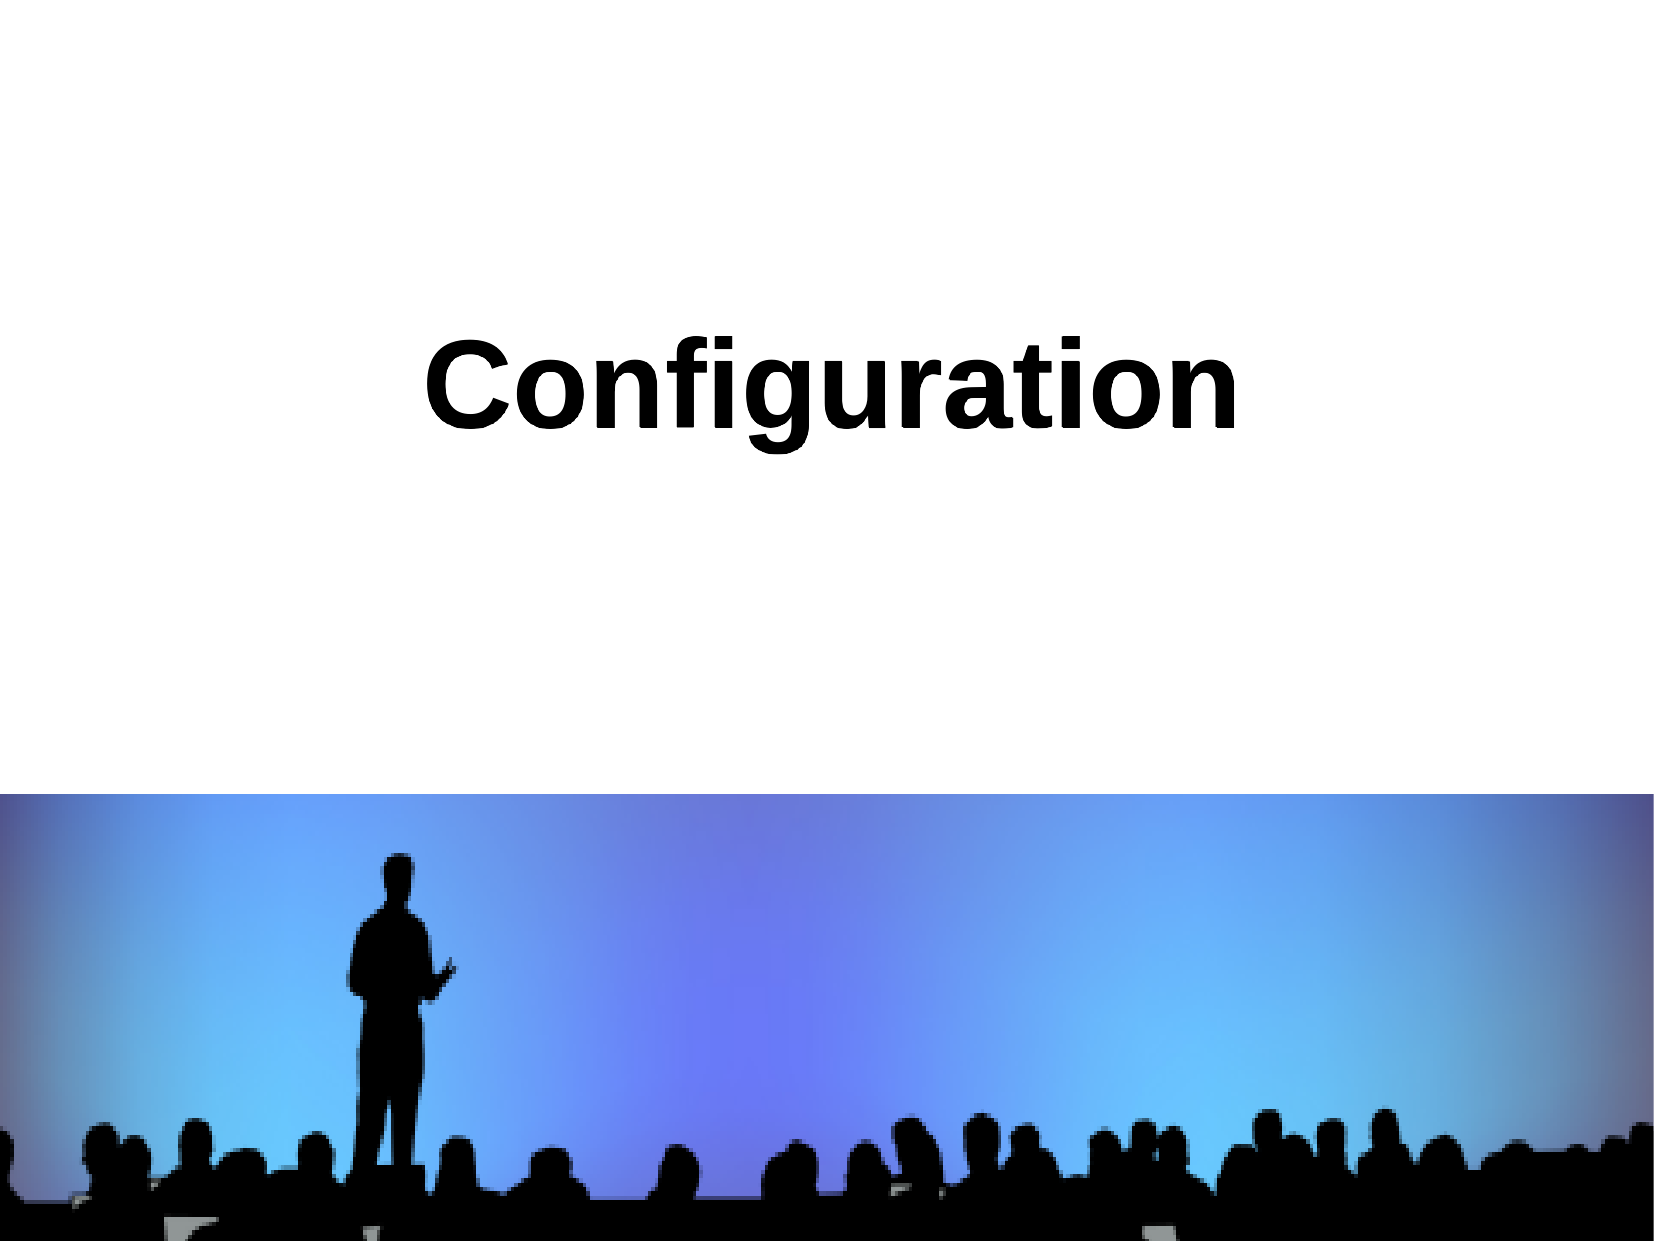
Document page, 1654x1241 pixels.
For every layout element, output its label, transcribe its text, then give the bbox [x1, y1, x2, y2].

title Configuration [87, 280, 1576, 488]
picture [0, 794, 1654, 1241]
